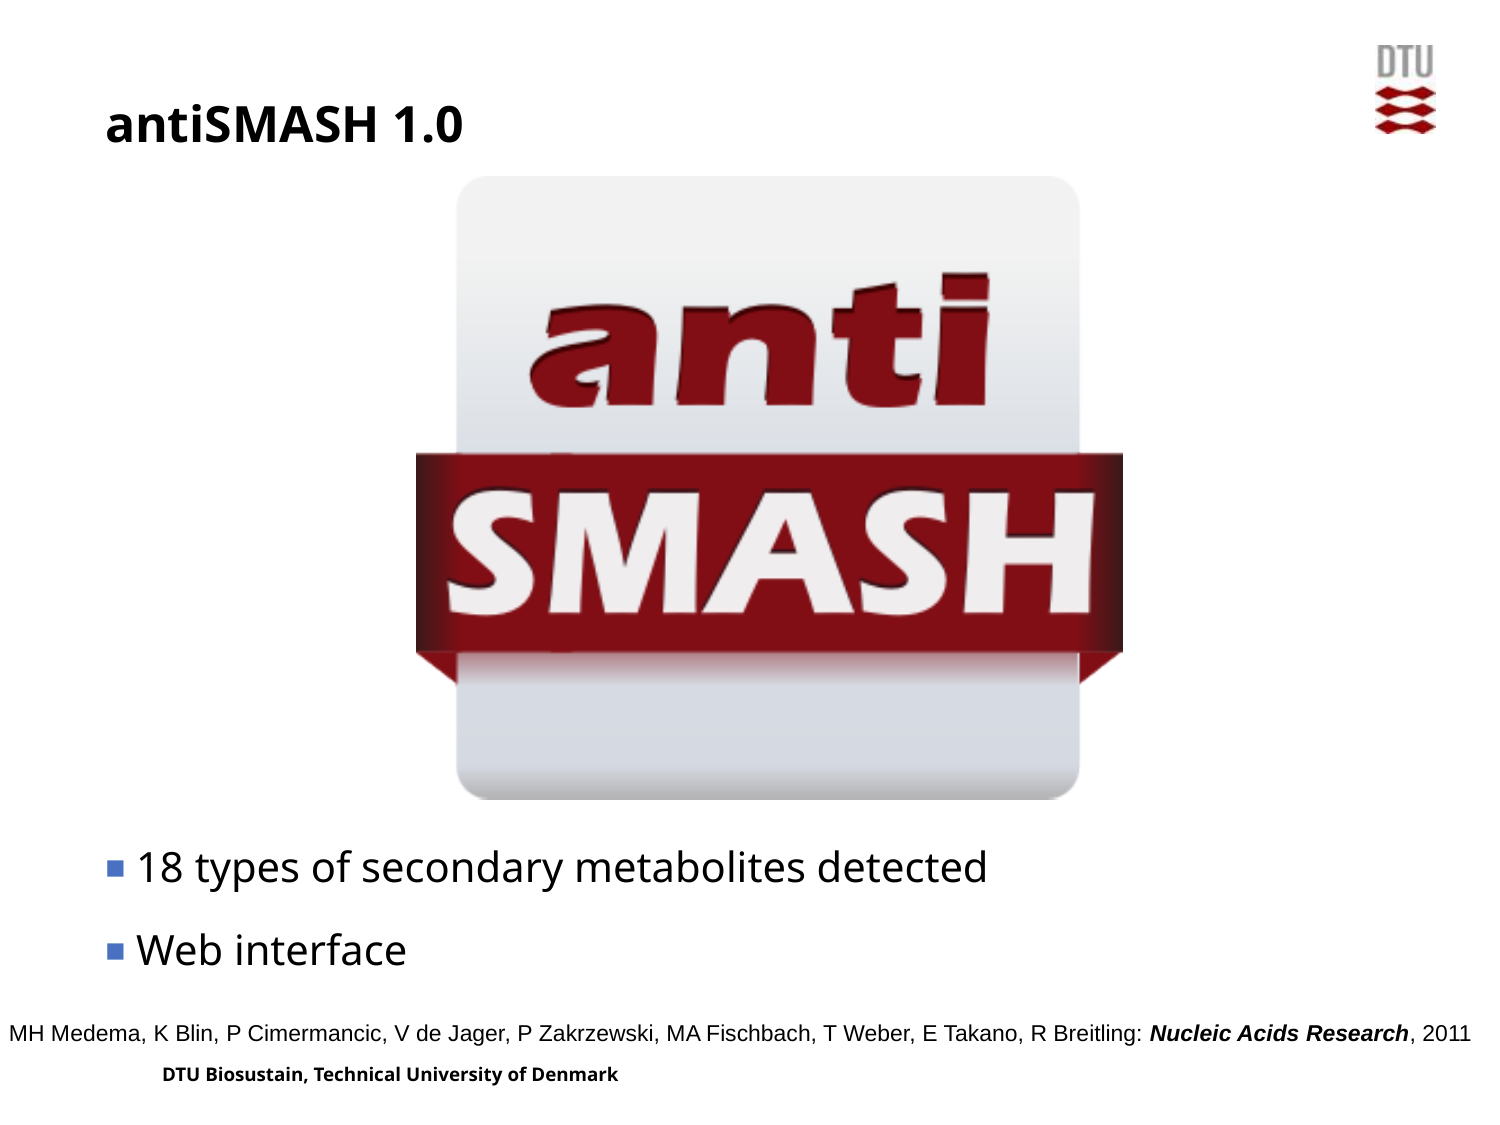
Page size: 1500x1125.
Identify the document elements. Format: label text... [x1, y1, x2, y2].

text_box MH Medema, K Blin, P Cimermancic, V de Jager, P Zakrzewski, MA Fischbach, T Weber, E Takano, R Breitling: Nucleic Acids Research, 2011 [1380, 1012, 1500, 1054]
picture [416, 176, 1123, 652]
picture [1380, 45, 1436, 134]
list 18 types of secondary metabolites detected Web interface [105, 652, 1380, 1073]
title antiSMASH 1.0 [105, 28, 1380, 217]
text_box MH Medema, K Blin, P Cimermancic, V de Jager, P Zakrzewski, MA Fischbach, T Weber, E Takano, R Breitling: Nucleic Acids Research, 2011 [0, 1012, 105, 1054]
